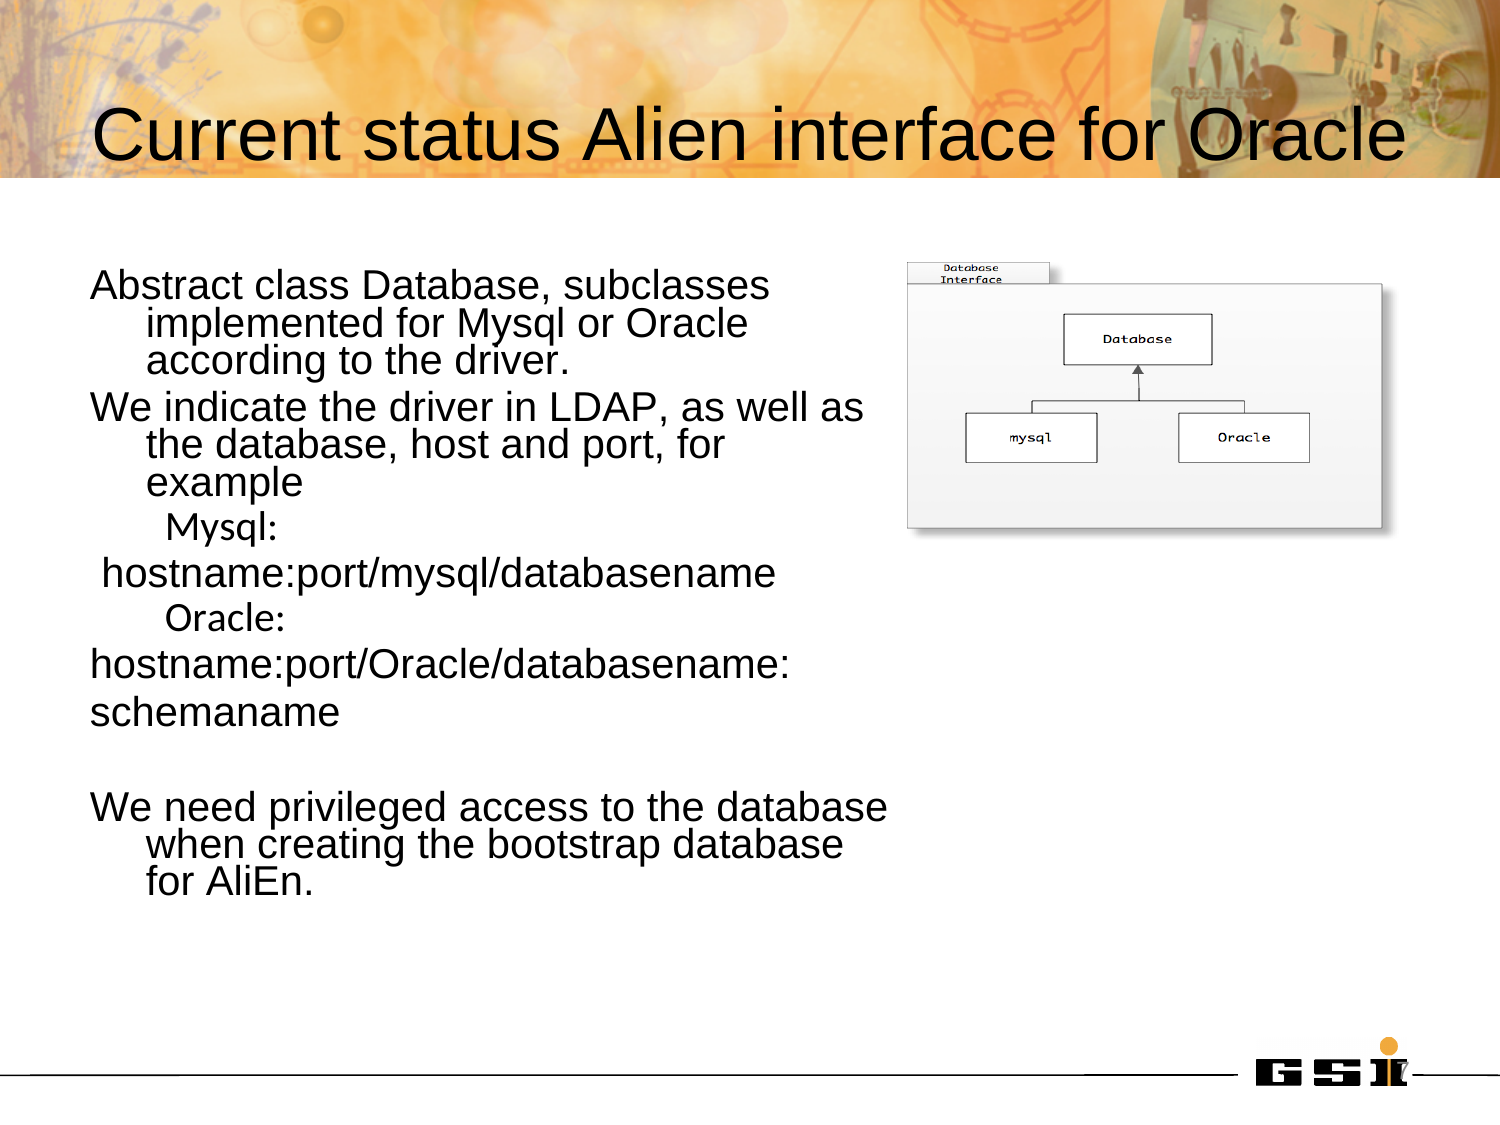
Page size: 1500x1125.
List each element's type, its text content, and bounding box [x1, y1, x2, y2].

picture [0, 0, 1500, 178]
picture [1256, 1037, 1407, 1042]
picture [908, 262, 1466, 570]
text_box Abstract class Database, subclasses implemented for Mysql or Oracle according to the driver. We indicate the driver in LDAP, as well as the database, host and port, for example Mysql: hostname:port/mysql/databasename Oracle: hostname:port/Oracle/databasename: schemaname We need privileged access to the database when creating the bootstrap database for AliEn. [75, 262, 908, 988]
text_box 13 [1074, 1042, 1425, 1103]
text_box Current status Alien interface for Oracle [75, 31, 1426, 247]
